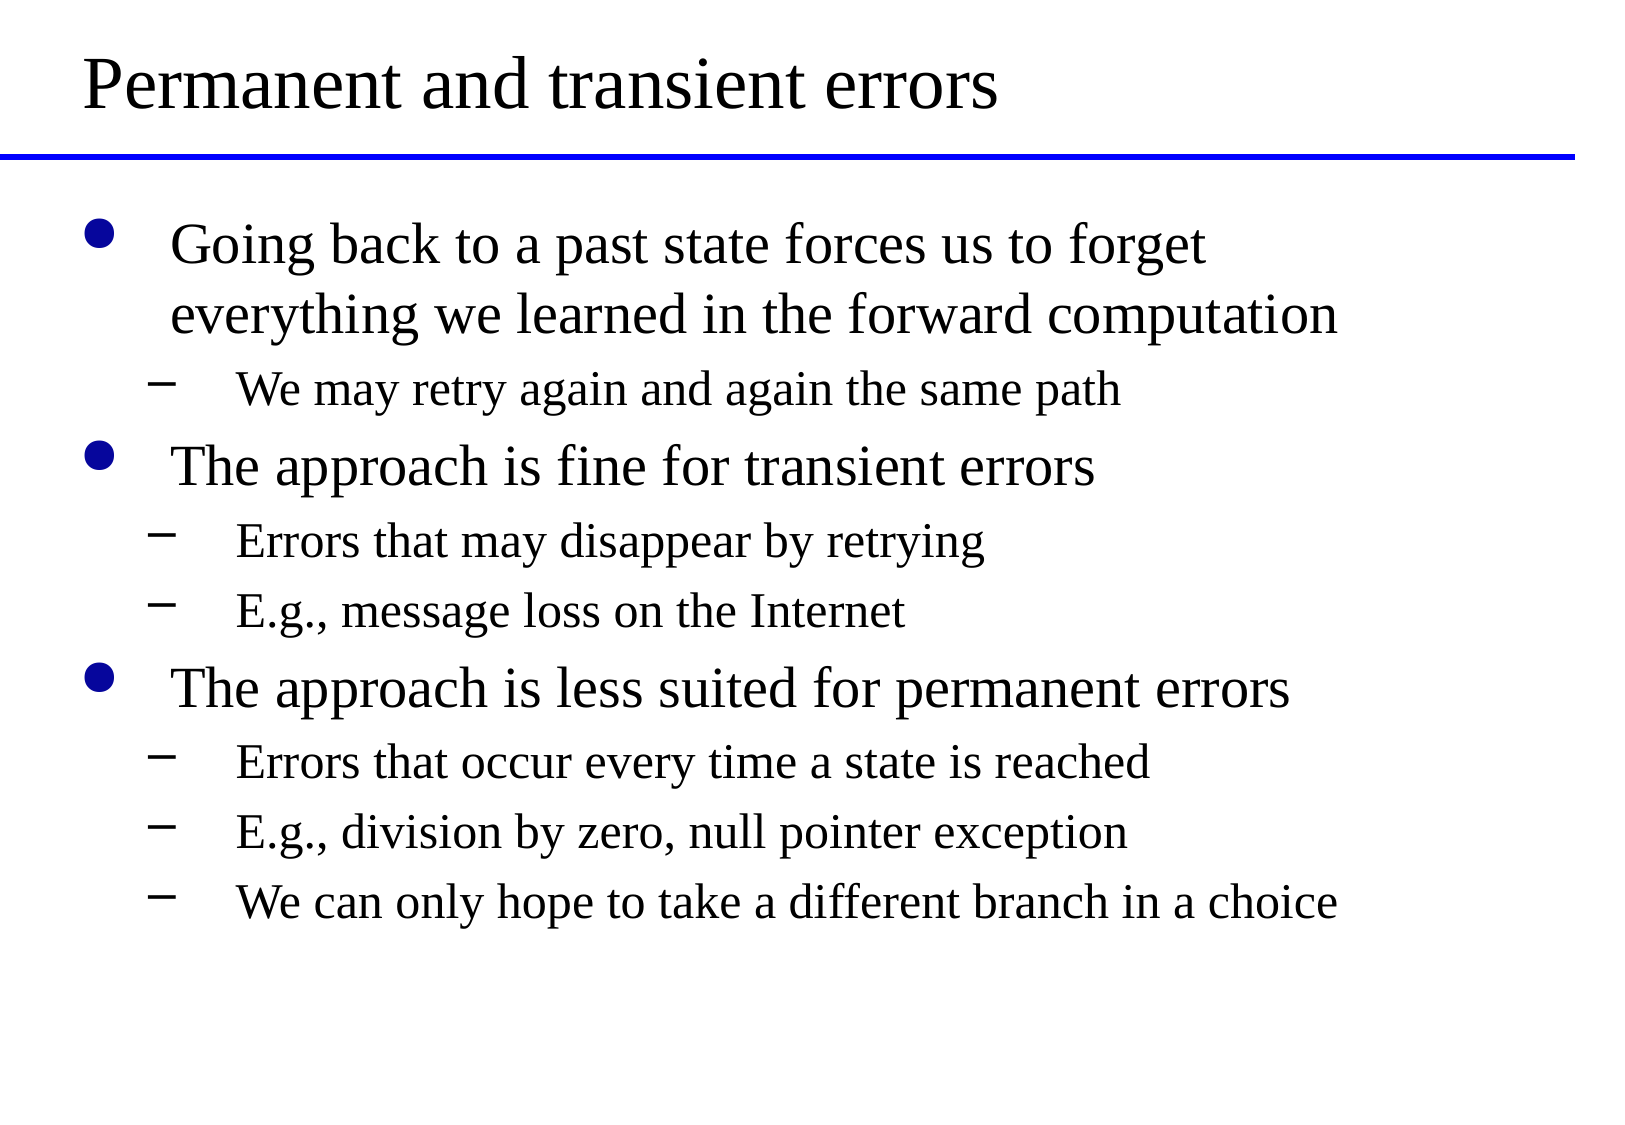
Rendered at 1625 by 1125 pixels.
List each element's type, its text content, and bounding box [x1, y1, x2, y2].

list Going back to a past state forces us to forget everything we learned in the forward computation We may retry again and again the same path The approach is fine for transient errors Errors that may disappear by retrying E.g., message loss on the Internet The approach is less suited for permanent errors Errors that occur every time a state is reached E.g., division by zero, null pointer exception We can only hope to take a different branch in a choice [67, 198, 1478, 1061]
title Permanent and transient errors [67, 27, 1544, 131]
